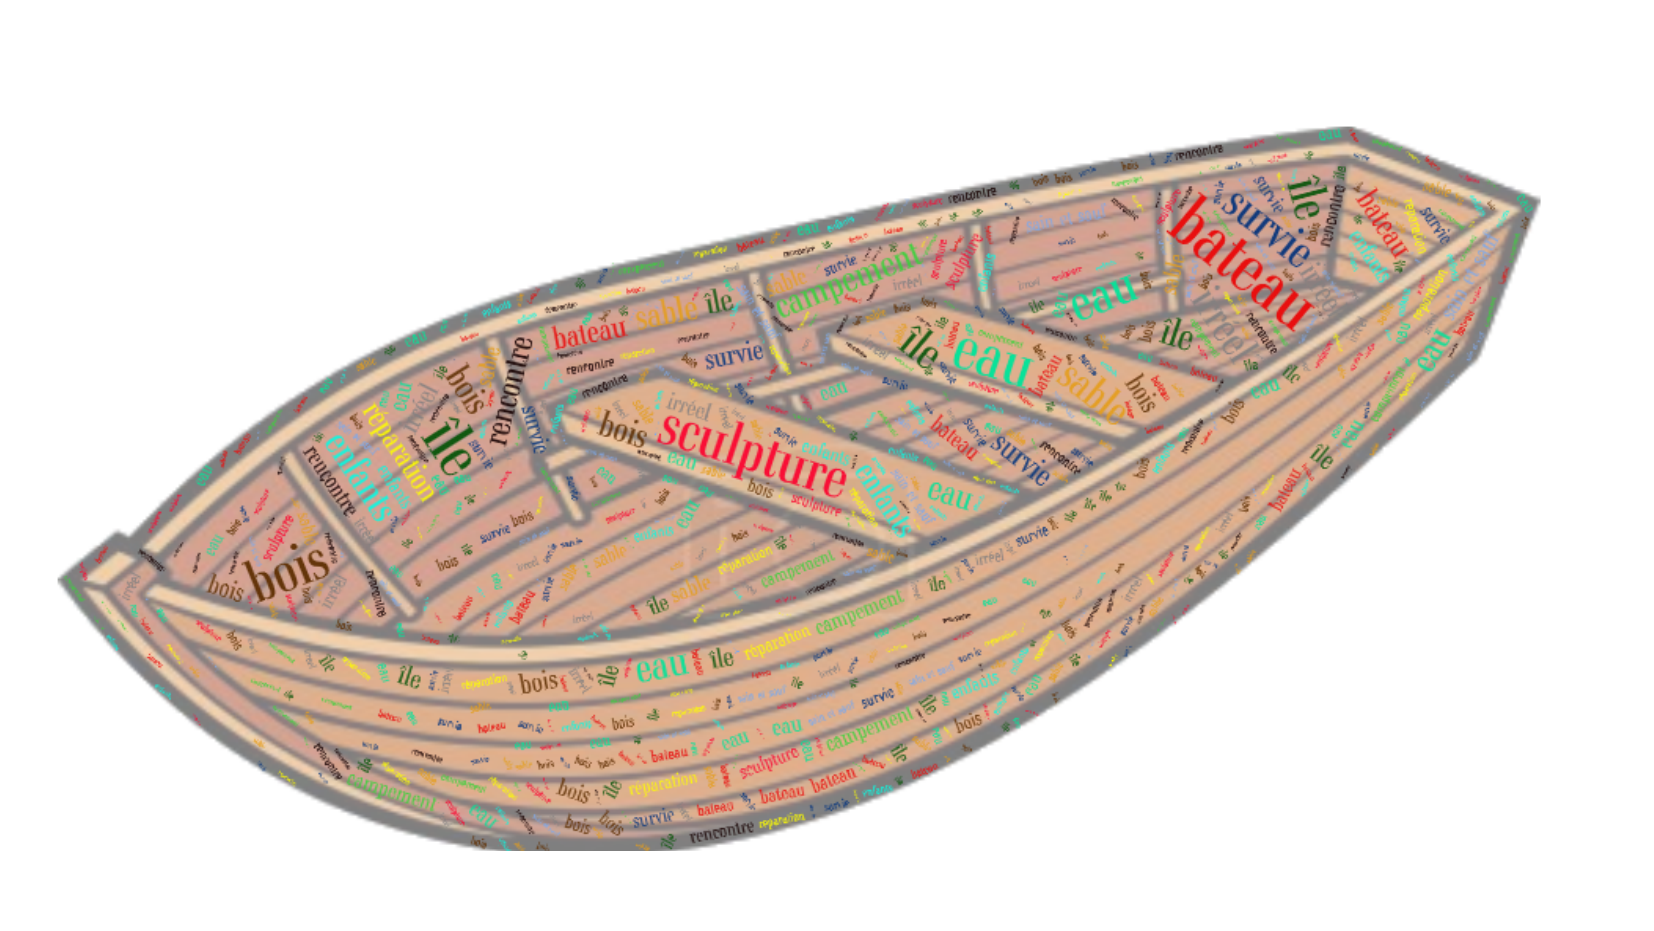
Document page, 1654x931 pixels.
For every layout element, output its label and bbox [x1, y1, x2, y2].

picture [31, 118, 1561, 851]
